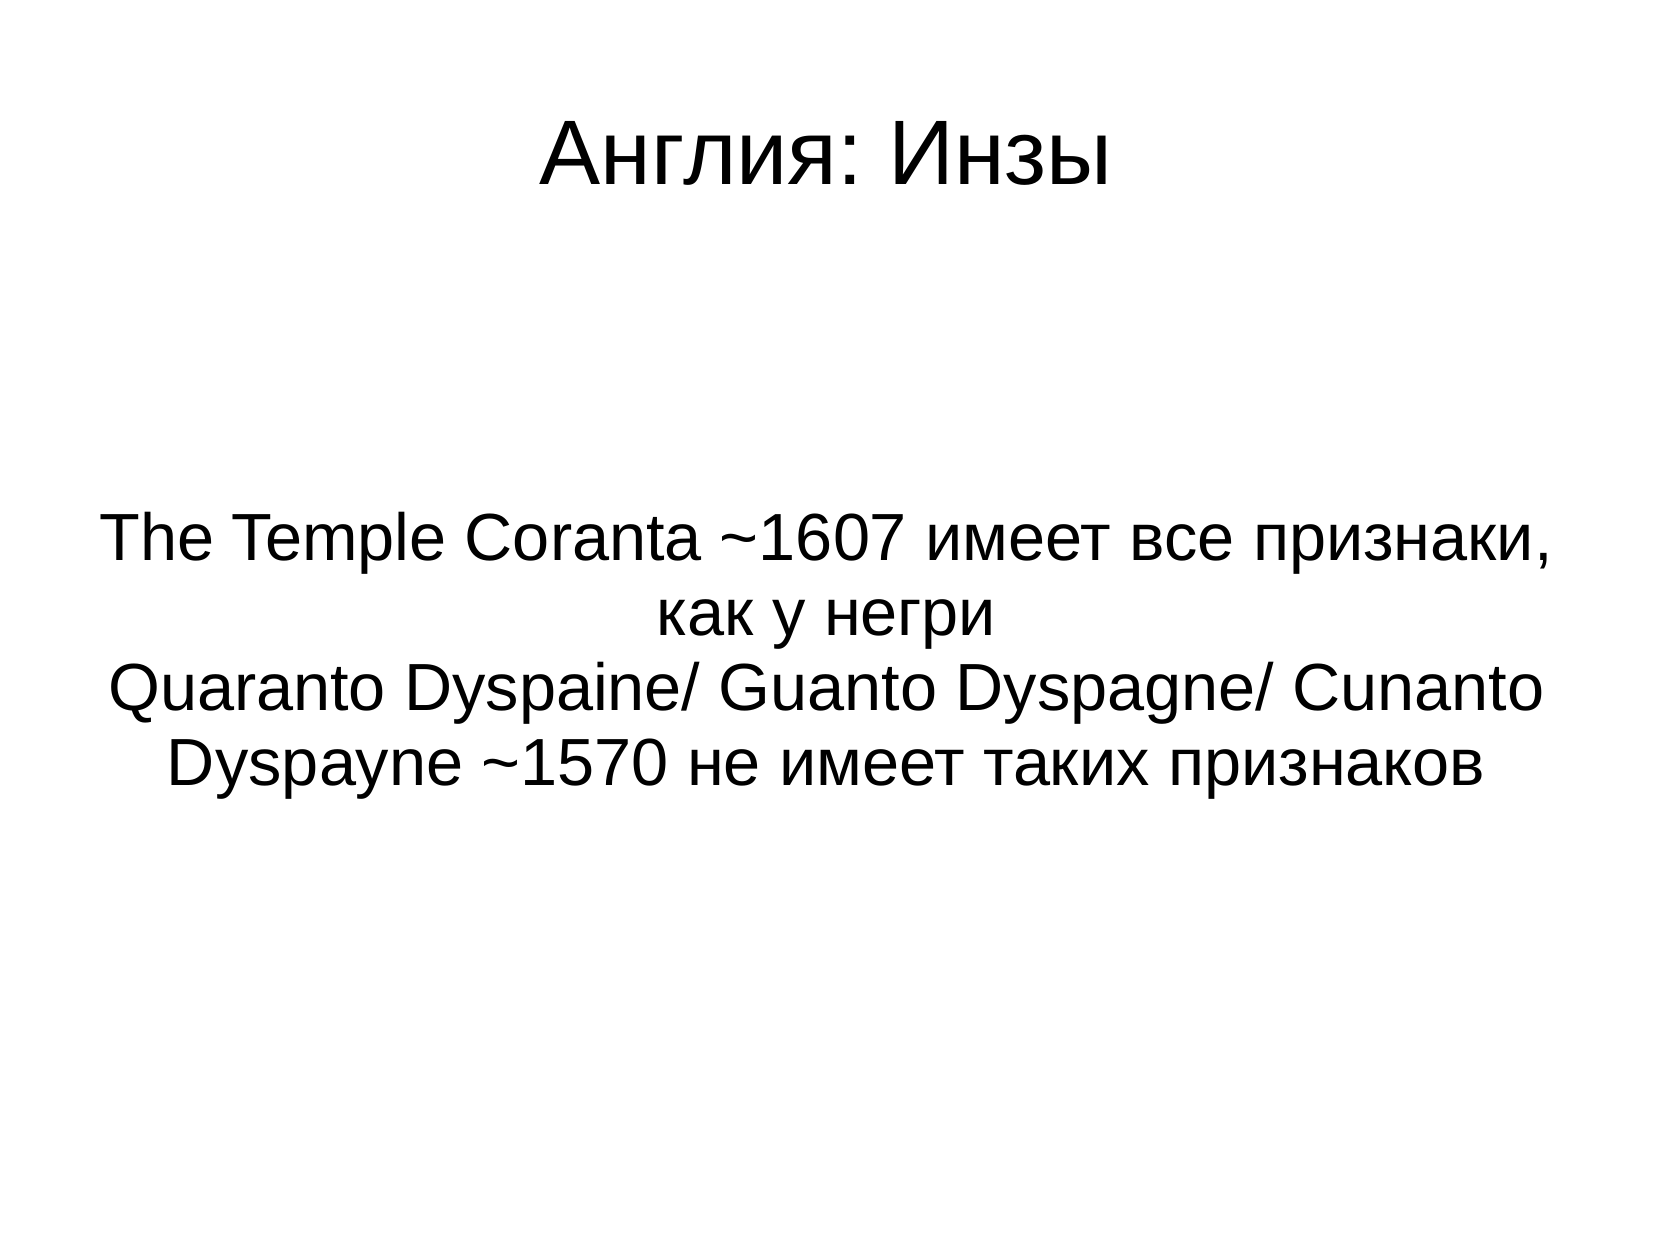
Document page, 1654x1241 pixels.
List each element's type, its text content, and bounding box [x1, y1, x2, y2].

title Англия: Инзы [82, 49, 1571, 257]
subtitle The Temple Coranta ~1607 имеет все признаки, как у негри Quaranto Dyspaine/ Guanto Dyspagne/ Cunanto Dyspayne ~1570 не имеет таких признаков [82, 290, 1571, 1010]
